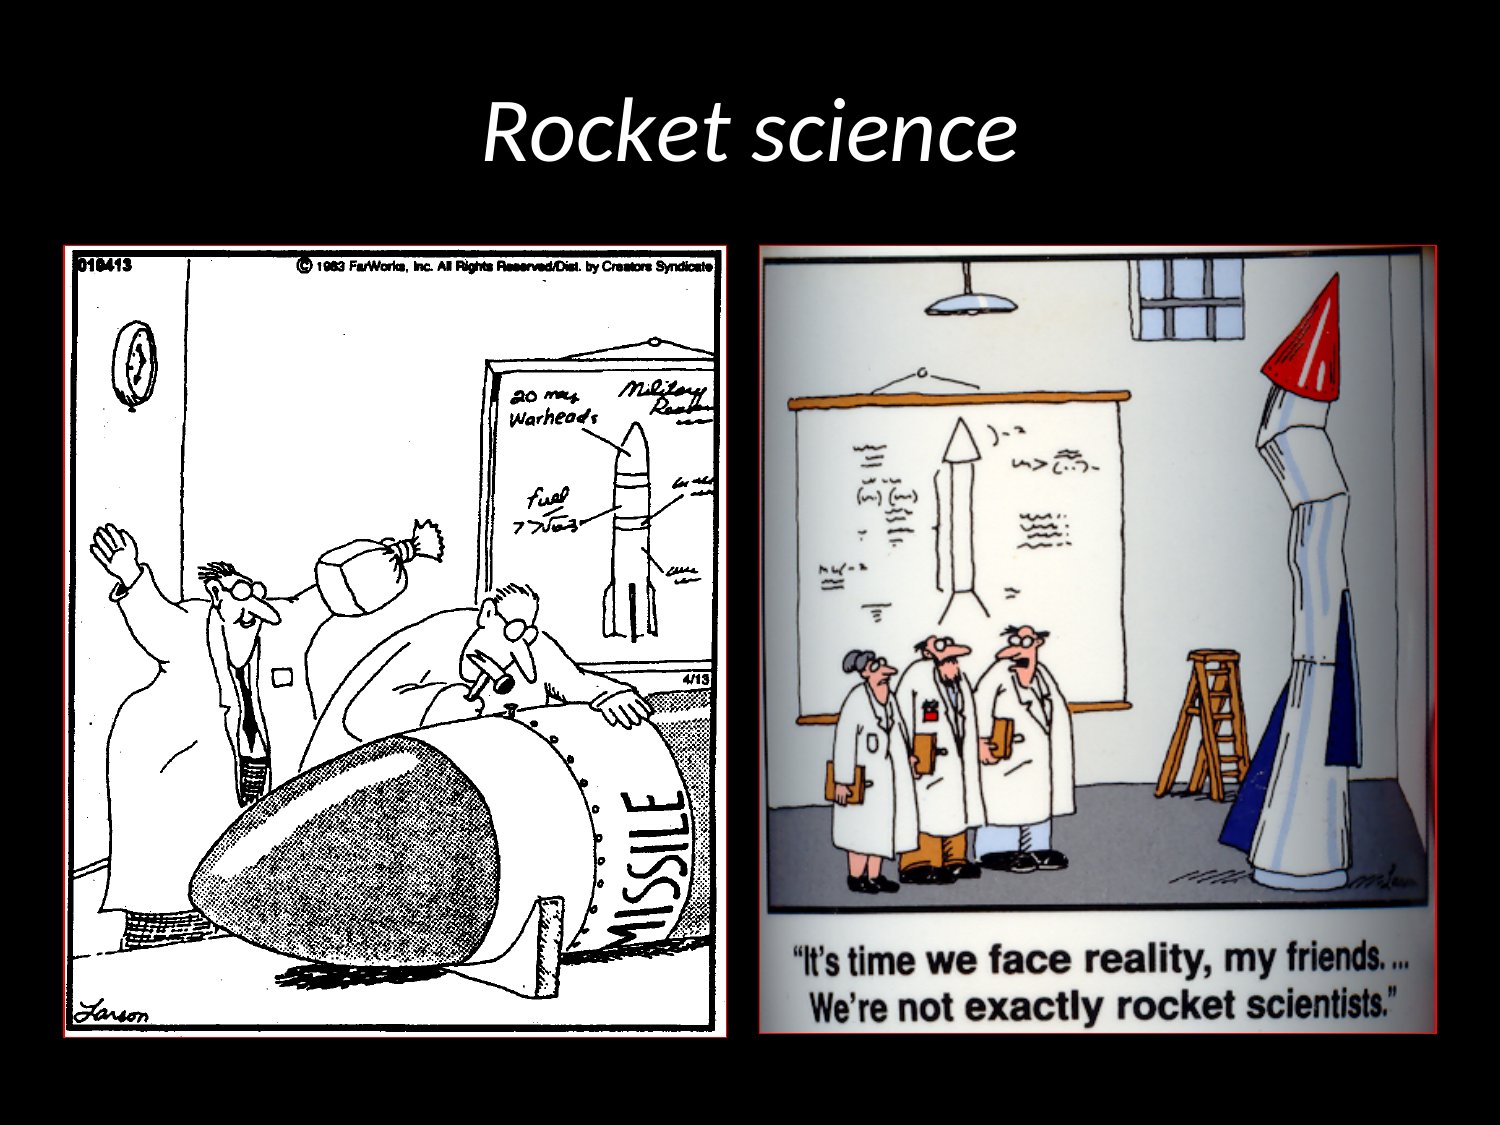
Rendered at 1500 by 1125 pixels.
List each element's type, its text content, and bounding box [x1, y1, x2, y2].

title Rocket science [75, 45, 1426, 233]
picture [64, 246, 726, 1037]
picture [760, 246, 1436, 1033]
